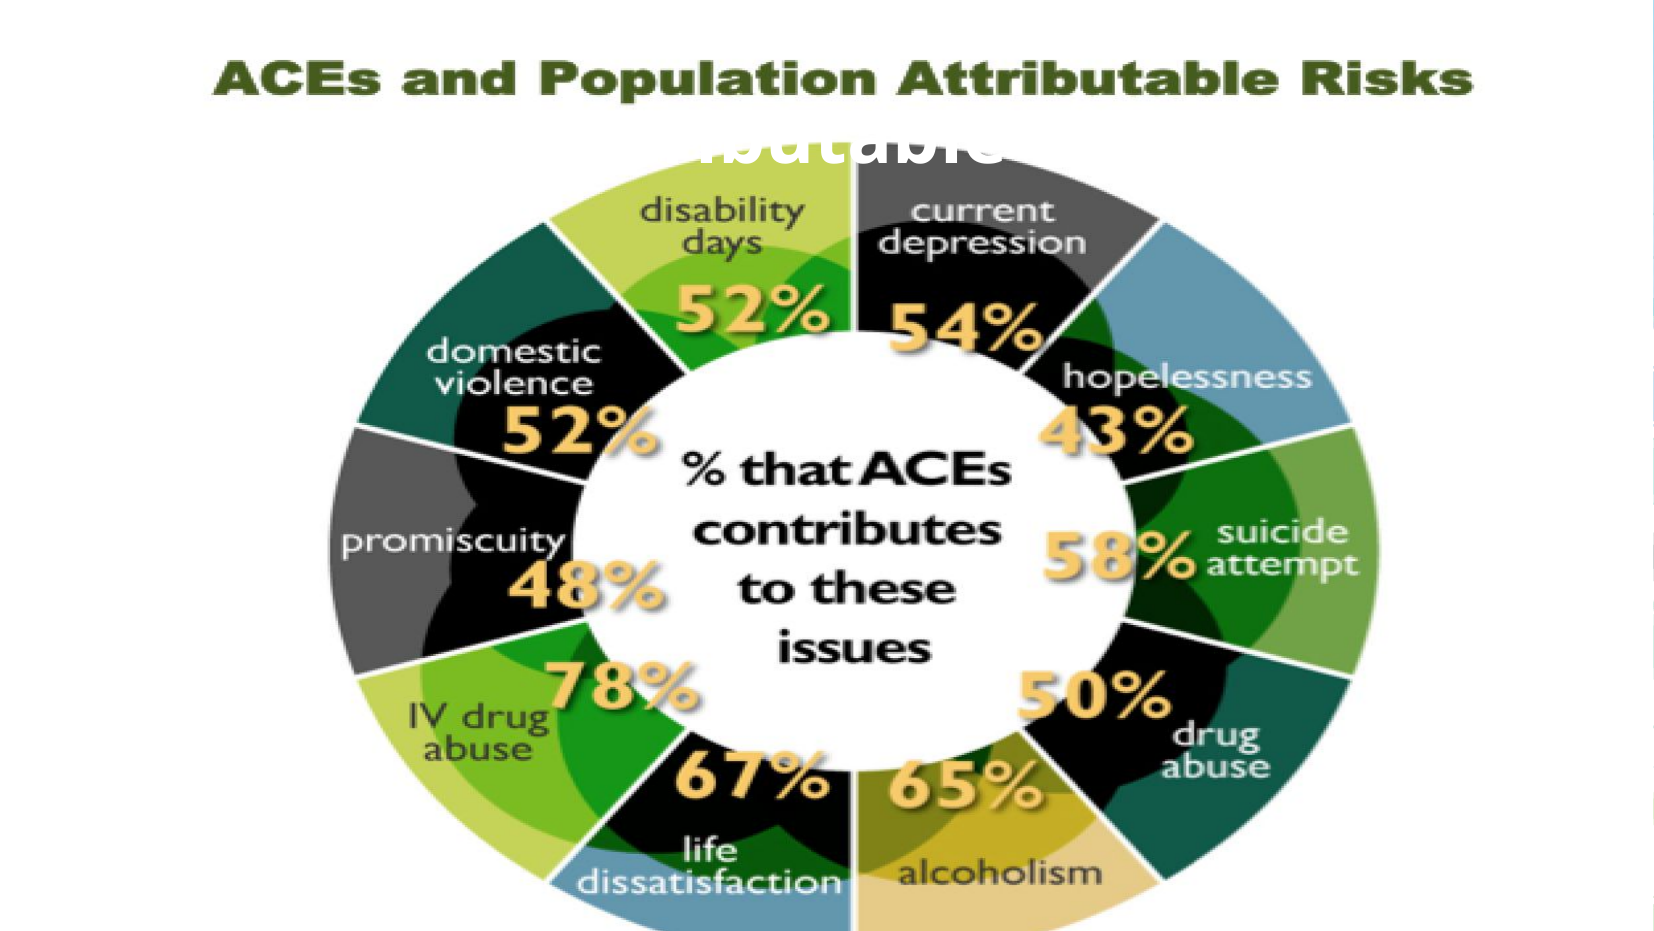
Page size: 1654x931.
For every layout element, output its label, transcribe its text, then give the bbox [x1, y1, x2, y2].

text_box Attributable Risks [544, 83, 1276, 168]
picture [0, 0, 1654, 931]
